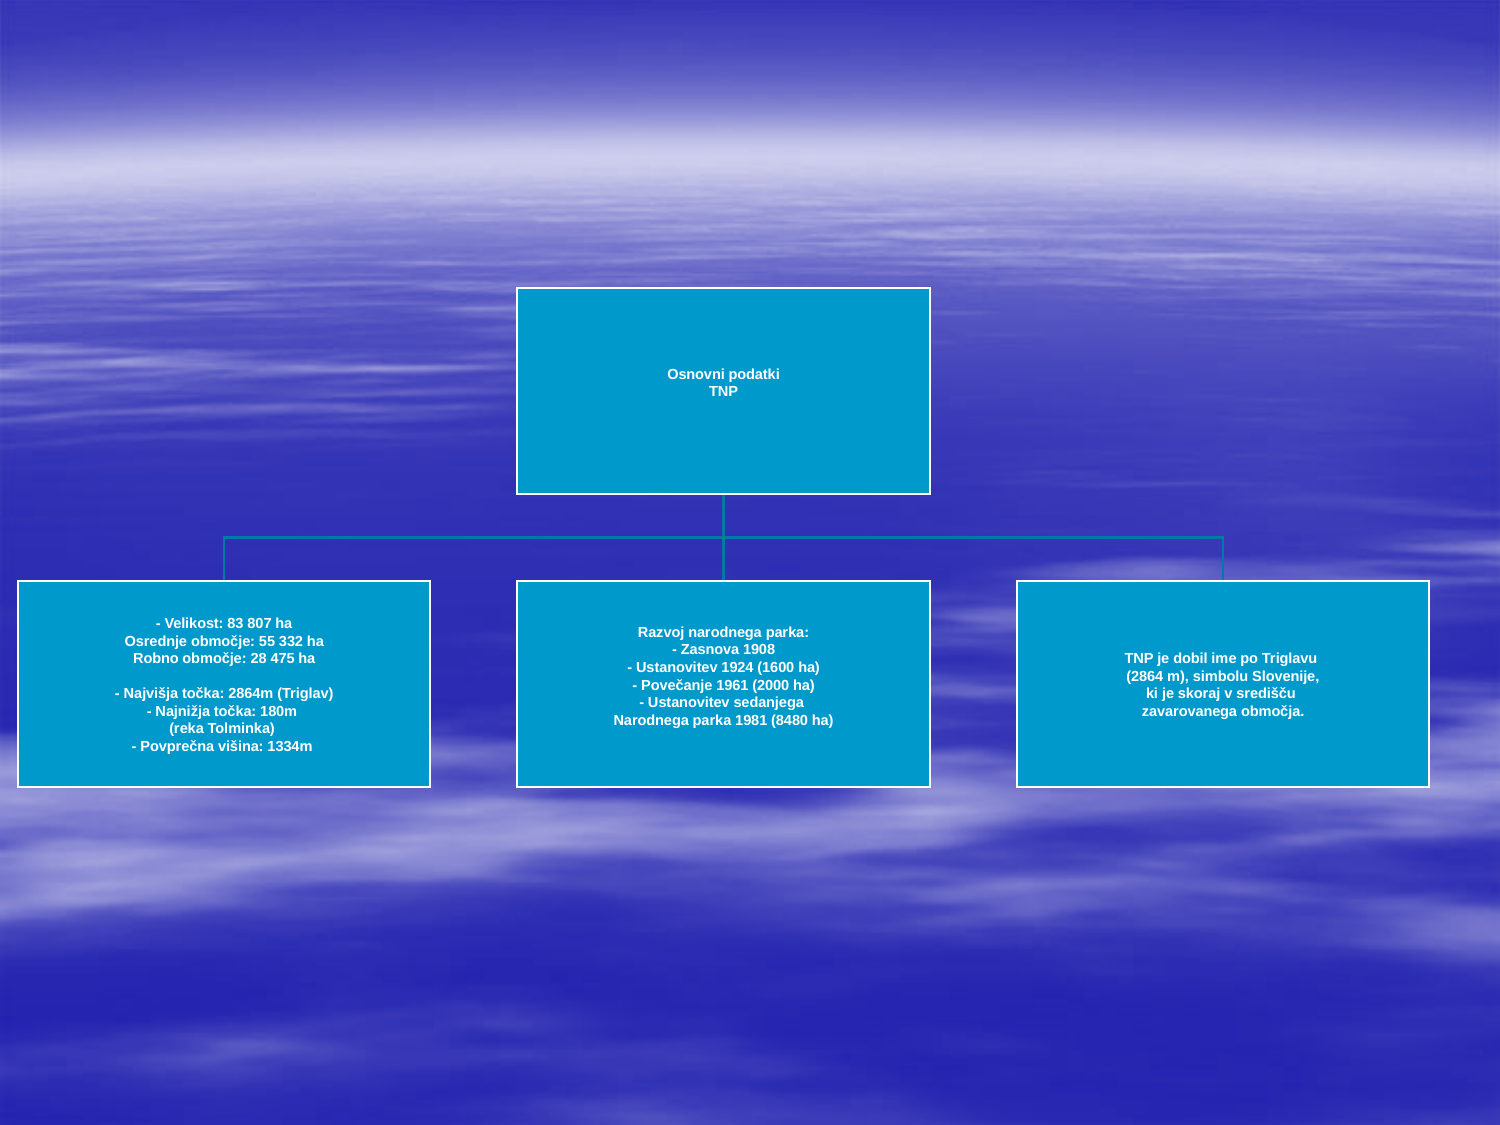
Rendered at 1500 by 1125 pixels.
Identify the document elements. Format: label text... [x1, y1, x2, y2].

picture [0, 0, 1500, 1125]
text_box - Velikost: 83 807 ha Osrednje območje: 55 332 ha Robno območje: 28 475 ha - Najvišja točka: 2864m (Triglav) - Najnižja točka: 180m (reka Tolminka) - Povprečna višina: 1334m [17, 580, 431, 788]
text_box Razvoj narodnega parka: - Zasnova 1908 - Ustanovitev 1924 (1600 ha) - Povečanje 1961 (2000 ha) - Ustanovitev sedanjega Narodnega parka 1981 (8480 ha) [517, 580, 930, 788]
text_box TNP je dobil ime po Triglavu (2864 m), simbolu Slovenije, ki je skoraj v središču zavarovanega območja. [1016, 580, 1430, 788]
text_box Osnovni podatki TNP [517, 287, 930, 495]
